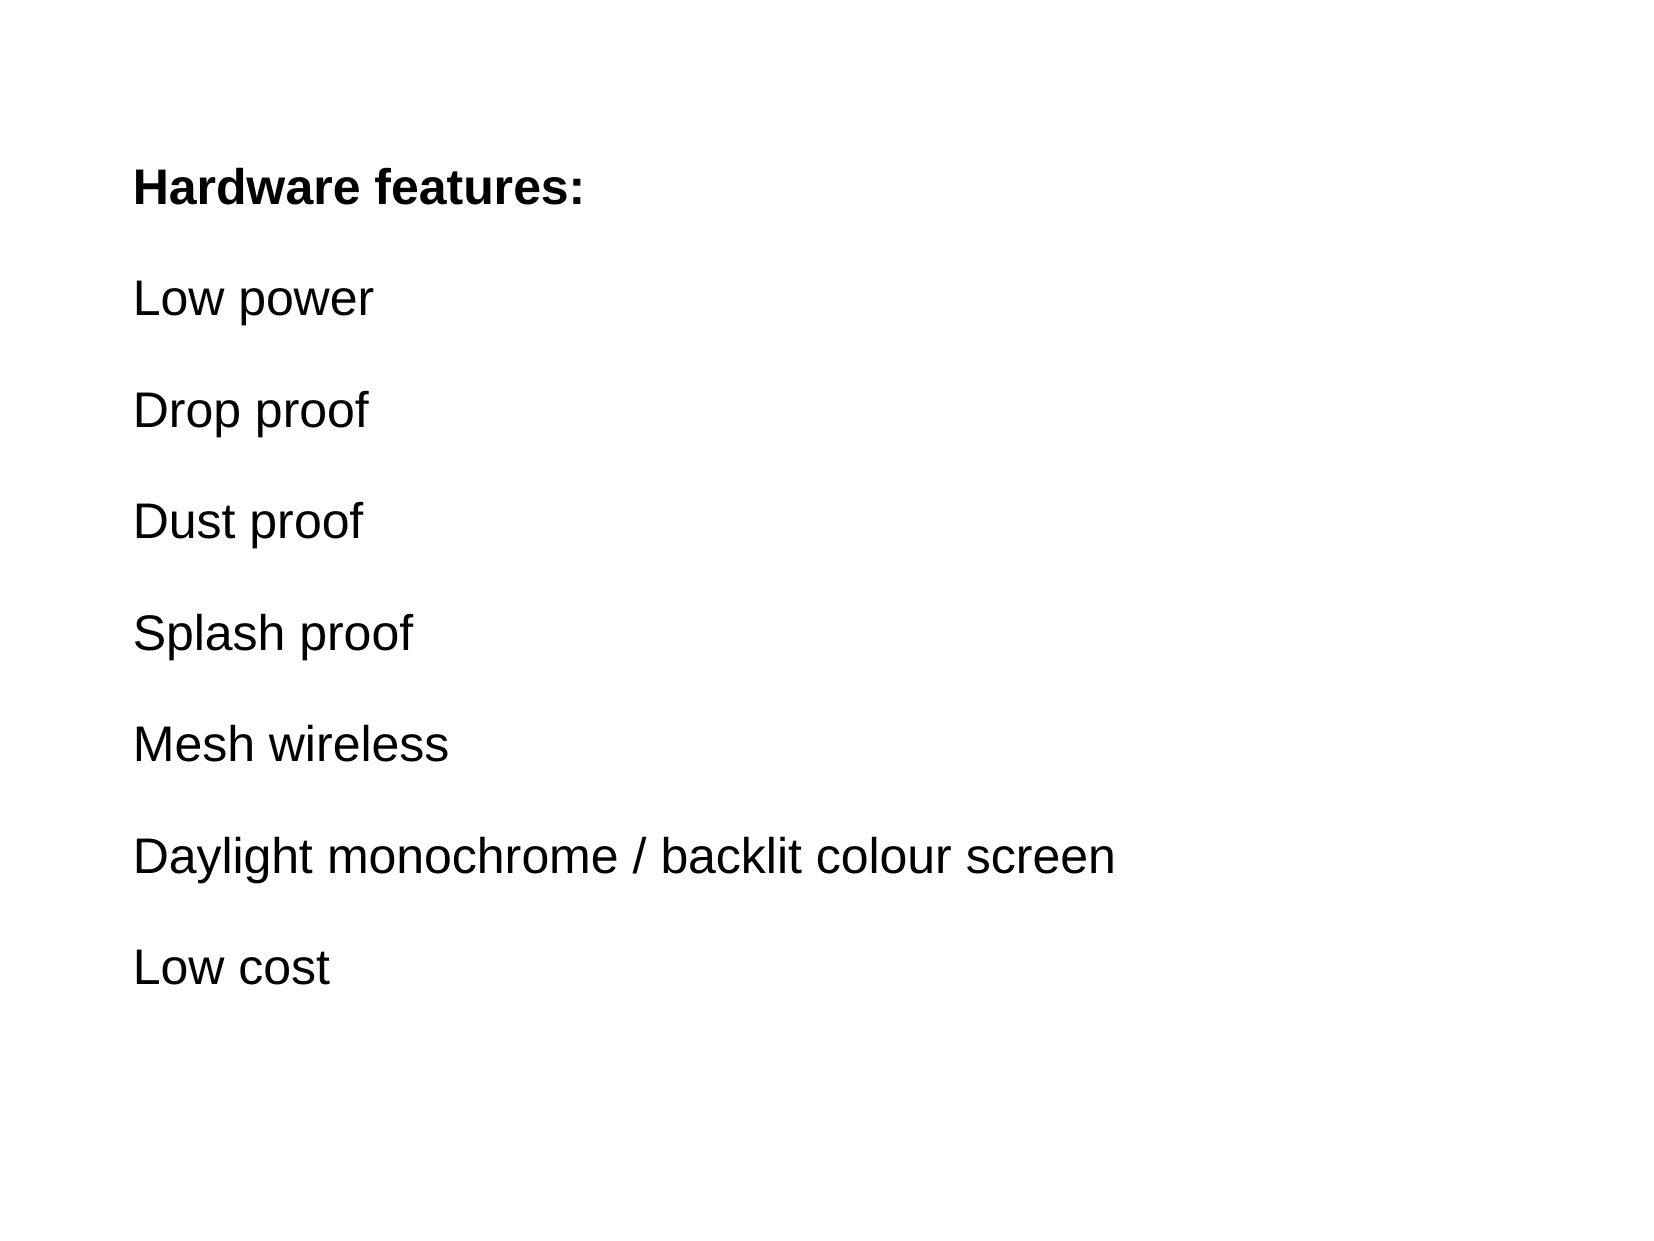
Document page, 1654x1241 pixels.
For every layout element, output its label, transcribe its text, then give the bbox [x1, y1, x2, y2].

text_box Hardware features: Low power Drop proof Dust proof Splash proof Mesh wireless Daylight monochrome / backlit colour screen Low cost [118, 151, 1418, 1004]
